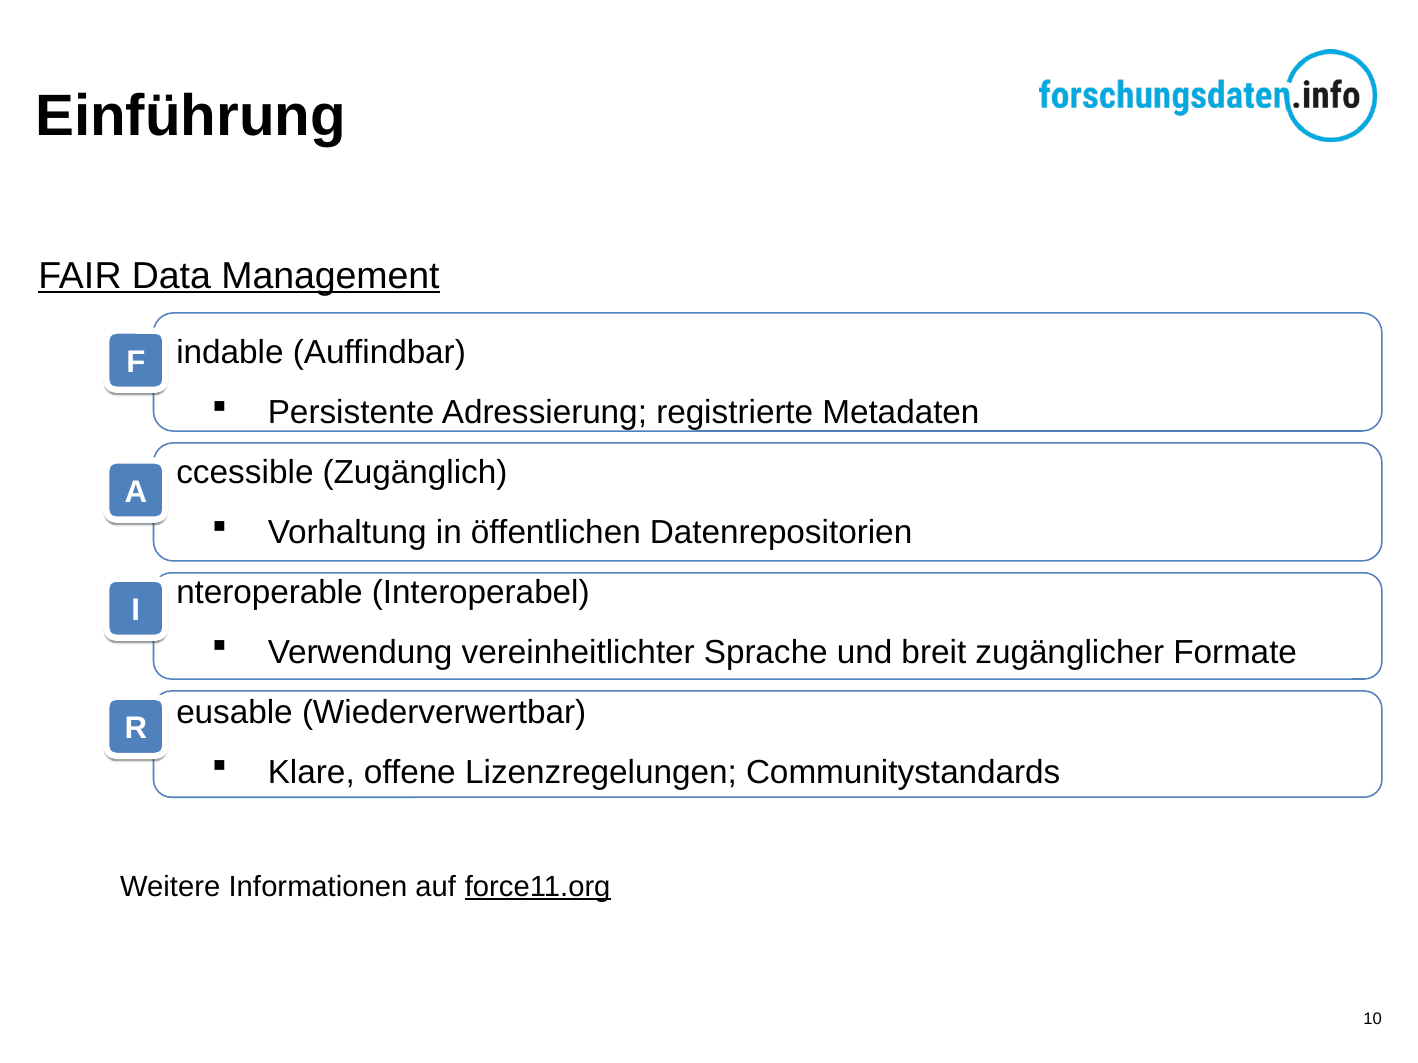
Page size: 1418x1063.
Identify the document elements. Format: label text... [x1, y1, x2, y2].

picture [1342, 107, 1377, 142]
text_box FAIR Data Management [23, 244, 626, 342]
text_box R [106, 696, 166, 756]
picture [1339, 49, 1377, 85]
list indable (Auffindbar) Persistente Adressierung; registrierte Metadaten ccessible (Zugänglich) Vorhaltung in öffentlichen Datenrepositorien nteroperable (Interoperabel) Verwendung vereinheitlichter Sprache und breit zugänglicher Formate eusable (Wiederverwertbar) Klare, offene Lizenzregelungen; Communitystandards Weitere Informationen auf force11.org [120, 265, 1418, 910]
text_box A [106, 460, 166, 520]
text_box F [106, 330, 166, 390]
text_box I [106, 578, 166, 638]
title Einführung [35, 76, 1022, 254]
slide_number <Nummer> [1015, 1003, 1382, 1028]
picture [1039, 49, 1372, 142]
